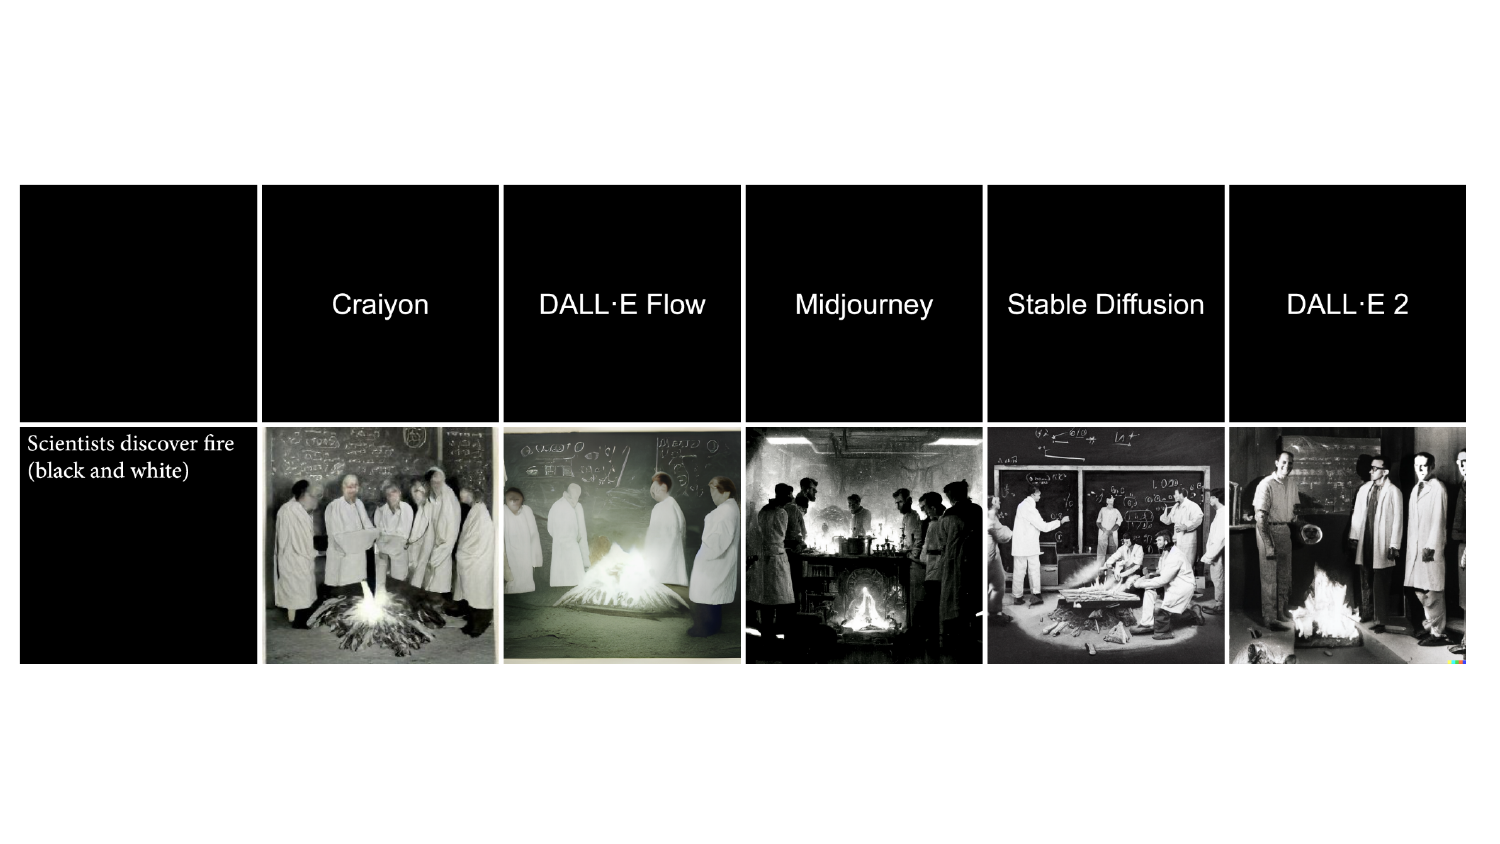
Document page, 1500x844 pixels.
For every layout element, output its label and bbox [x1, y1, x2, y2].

picture [15, 180, 1466, 664]
